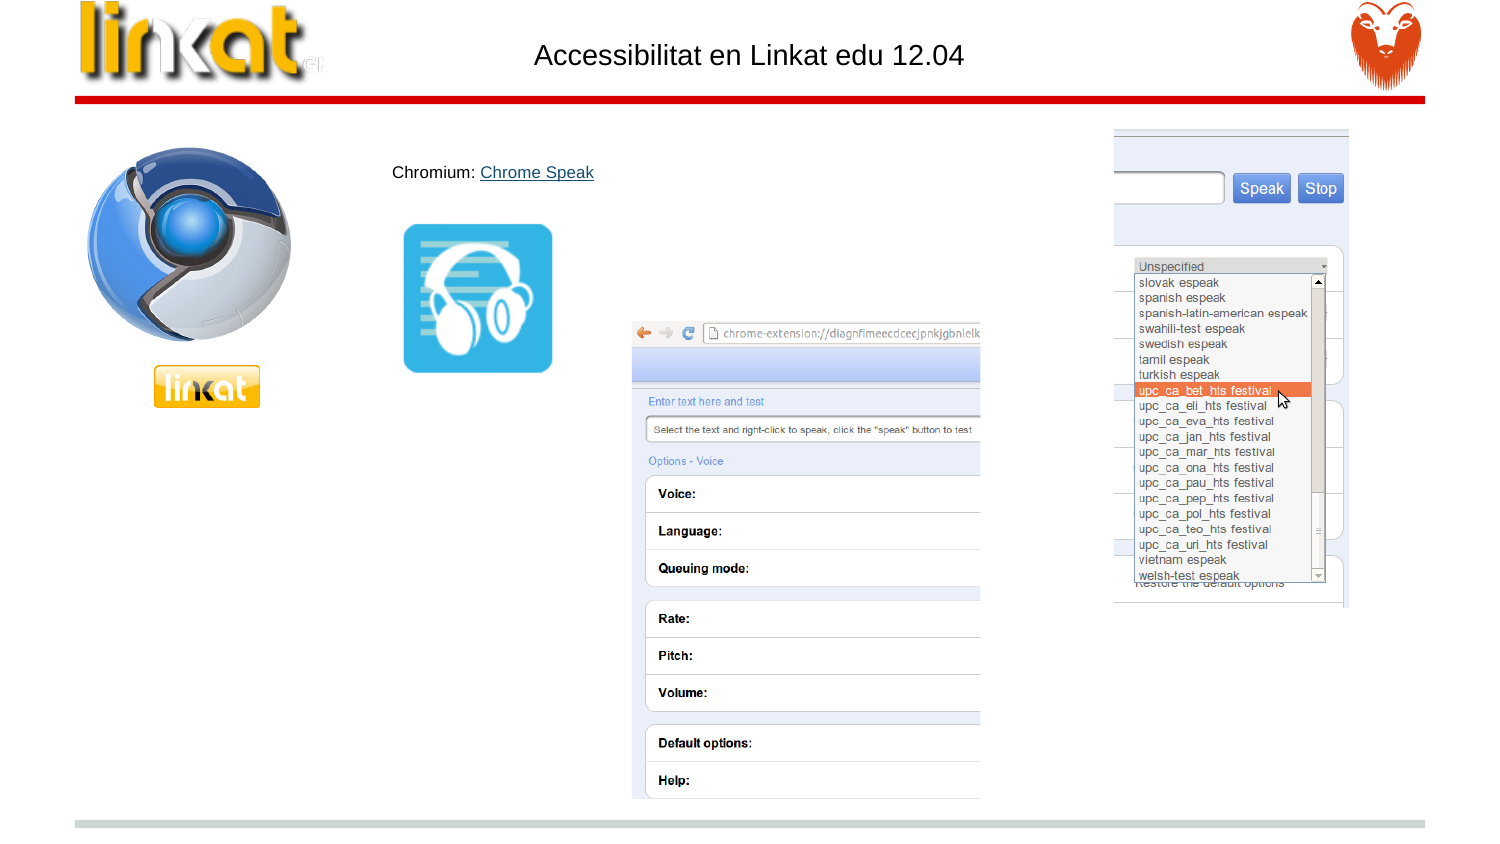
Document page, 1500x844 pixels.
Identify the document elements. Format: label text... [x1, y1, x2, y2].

picture [1114, 129, 1349, 608]
picture [1347, 0, 1425, 93]
picture [377, 199, 578, 400]
picture [73, 129, 305, 360]
picture [154, 365, 260, 408]
picture [631, 321, 981, 799]
text_box Chromium: Chrome Speak [377, 129, 768, 200]
picture [75, 0, 324, 101]
